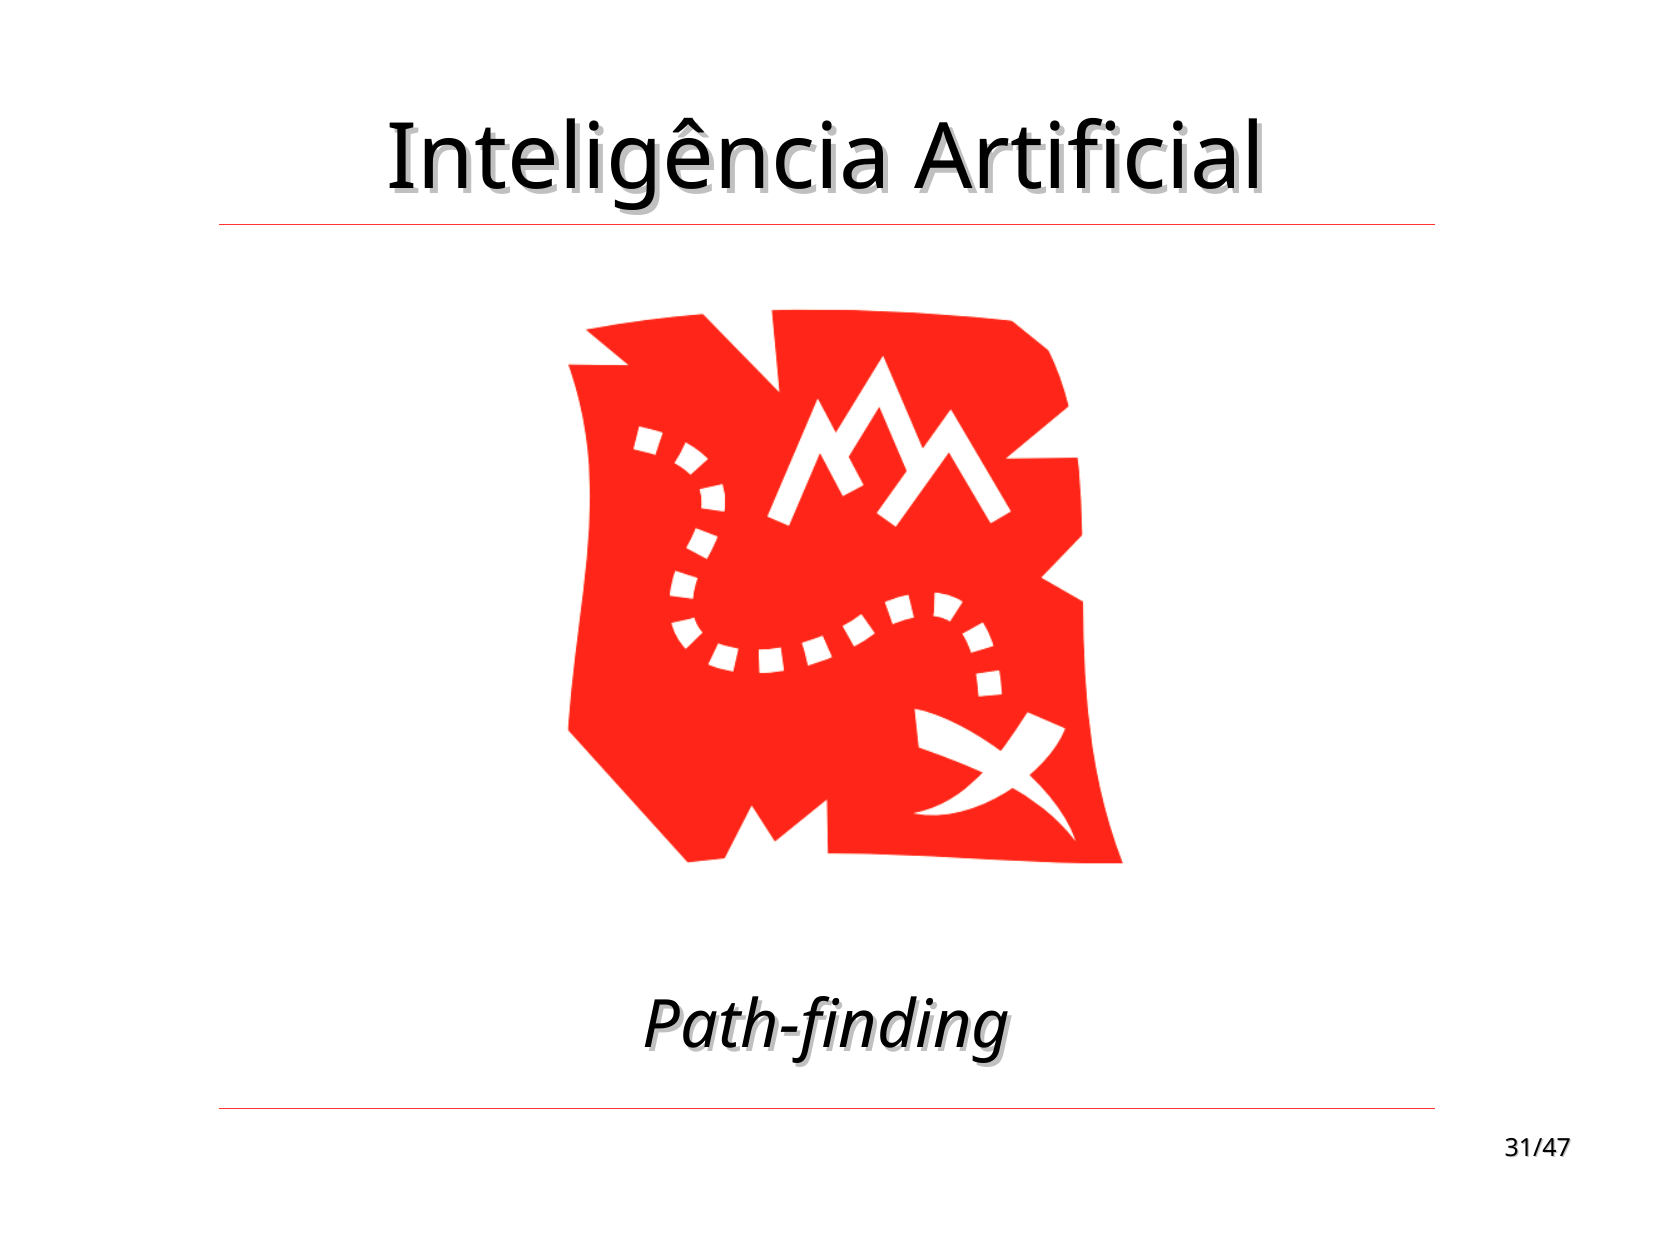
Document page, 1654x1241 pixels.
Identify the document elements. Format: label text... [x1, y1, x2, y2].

title Inteligência Artificial [82, 49, 1571, 257]
text_box Path-finding [320, 968, 1334, 1069]
picture [506, 275, 1147, 916]
